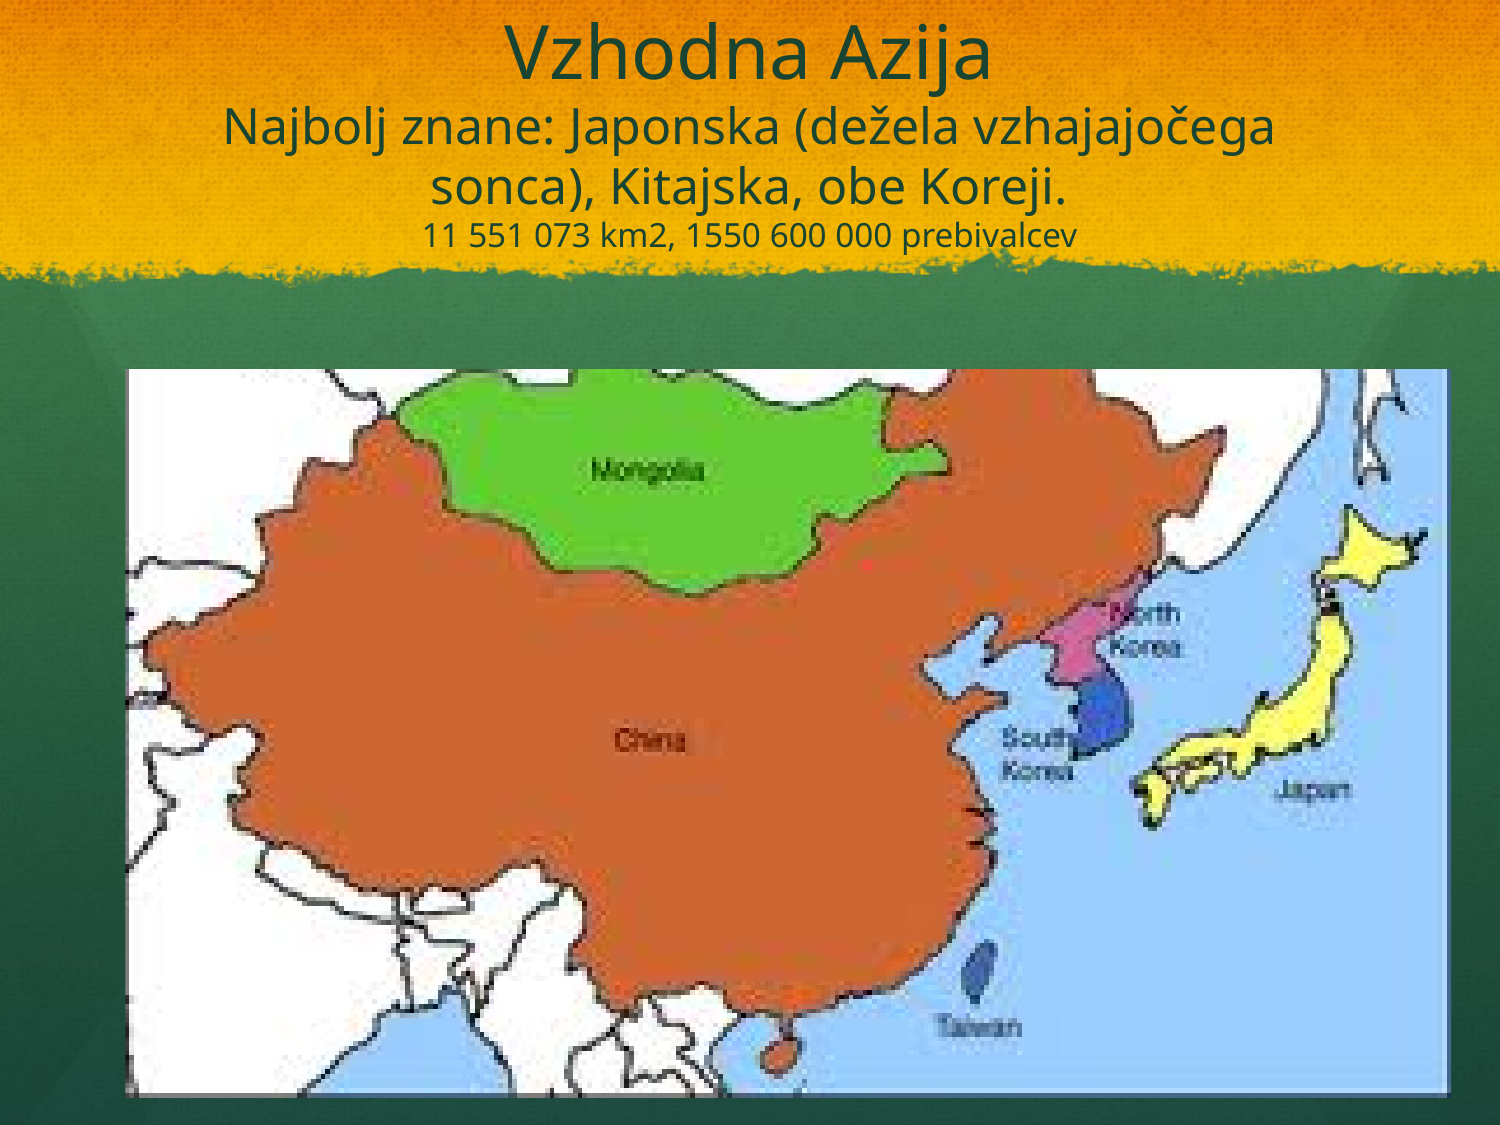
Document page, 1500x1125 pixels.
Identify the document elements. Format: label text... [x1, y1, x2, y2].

title Vzhodna Azija Najbolj znane: Japonska (dežela vzhajajočega sonca), Kitajska, obe Koreji. 11 551 073 km2, 1550 600 000 prebivalcev [125, 12, 1375, 246]
picture [0, 0, 1500, 1125]
